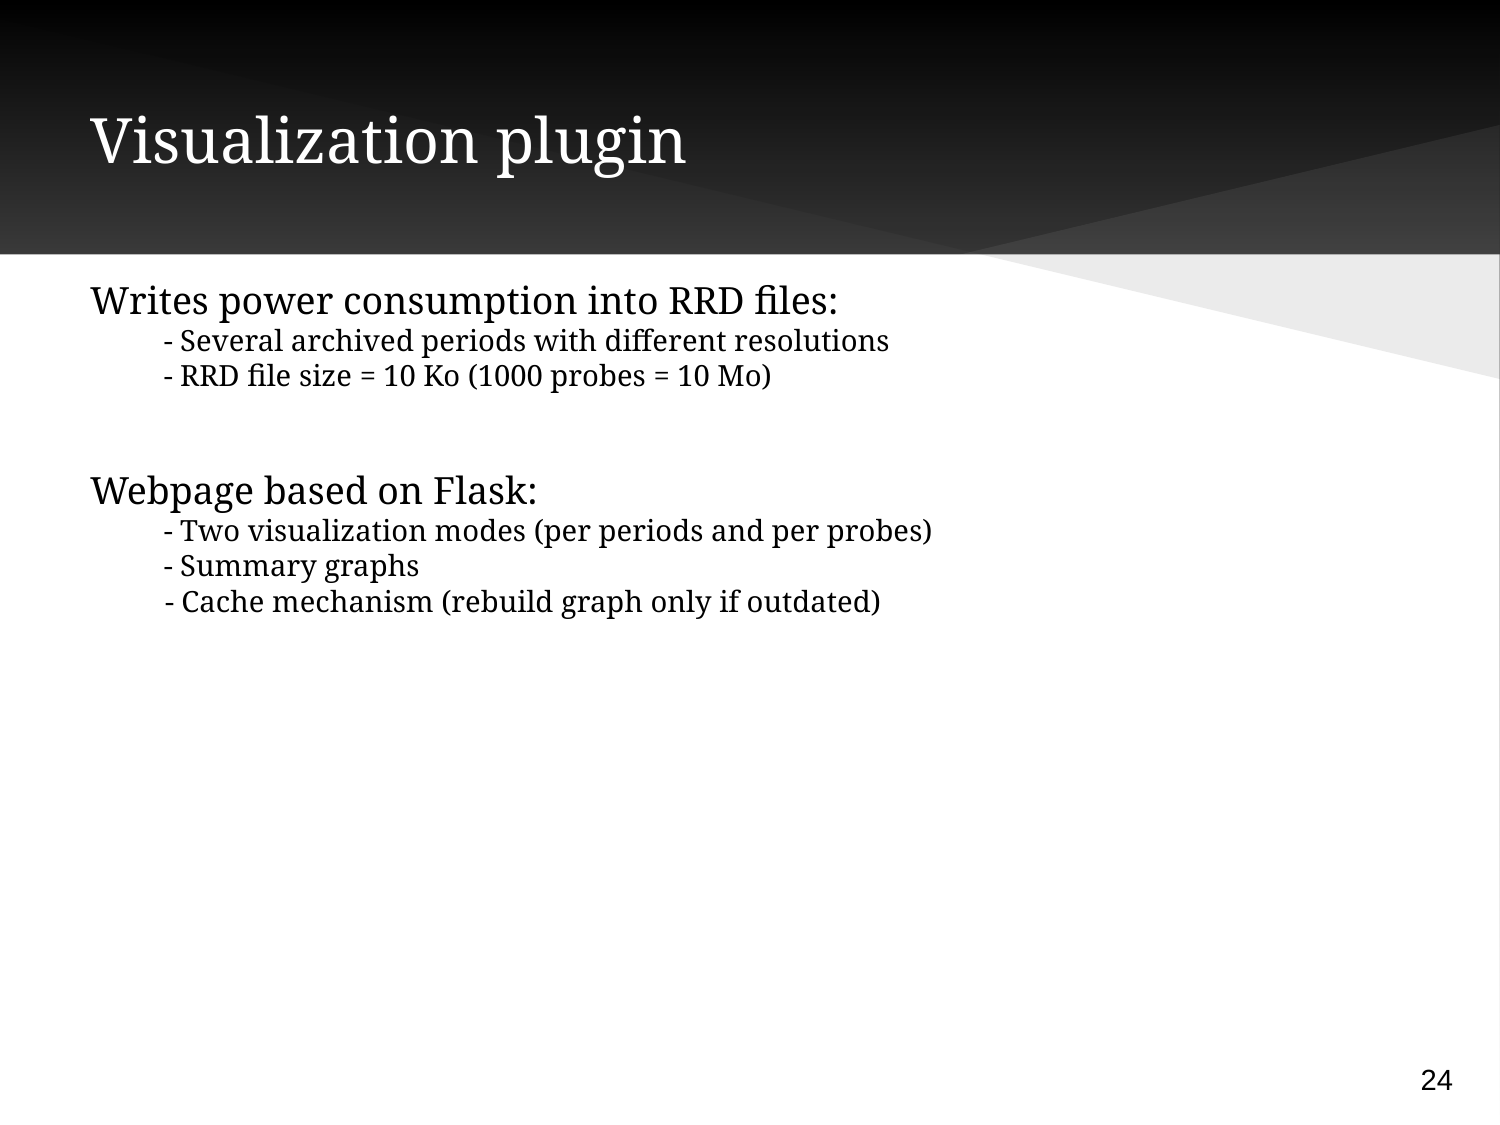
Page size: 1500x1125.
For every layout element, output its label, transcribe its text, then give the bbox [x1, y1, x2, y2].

list Writes power consumption into RRD files: - Several archived periods with different resolutions - RRD file size = 10 Ko (1000 probes = 10 Mo) Webpage based on Flask: - Two visualization modes (per periods and per probes) - Summary graphs - Cache mechanism (rebuild graph only if outdated) [75, 262, 1425, 1078]
title Visualization plugin [75, 45, 1425, 233]
text_box 24 [1405, 1046, 1471, 1097]
